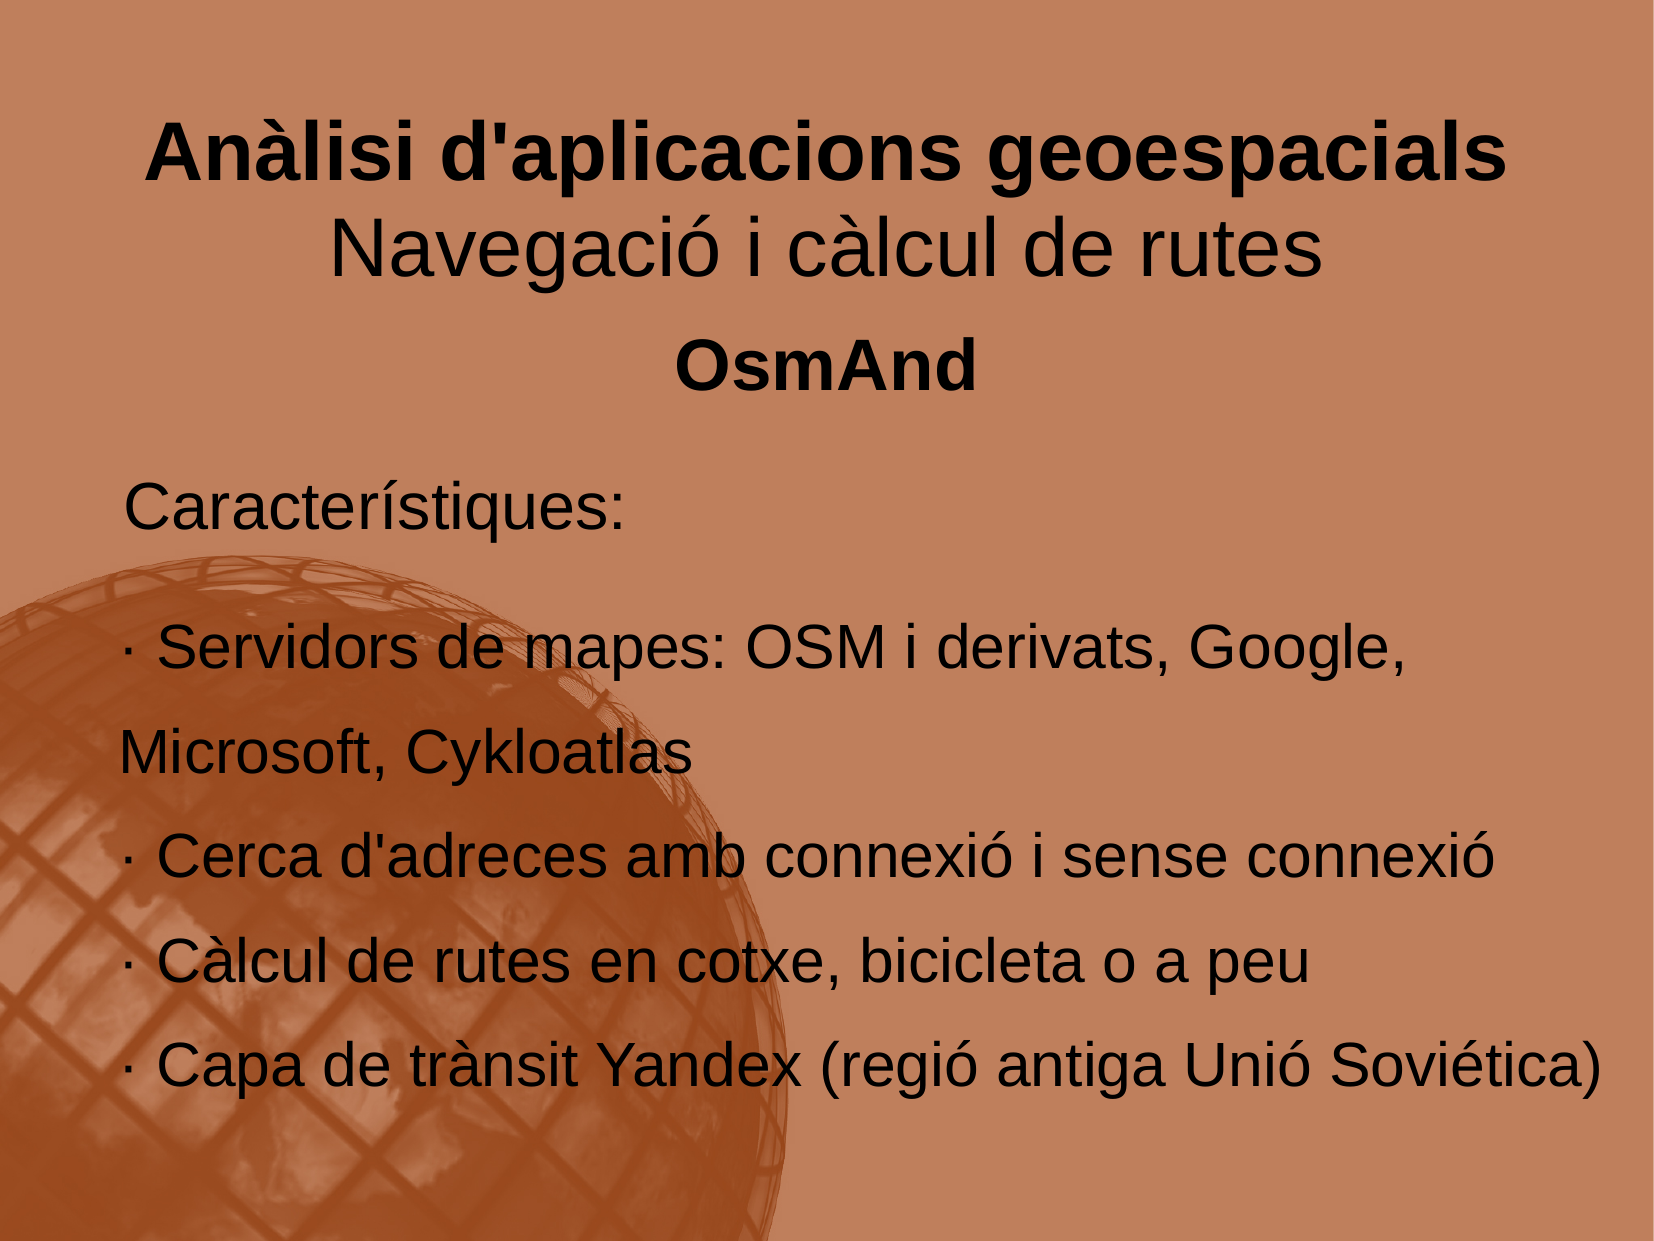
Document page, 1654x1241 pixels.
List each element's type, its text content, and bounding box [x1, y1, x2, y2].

picture [0, 0, 1654, 1241]
title OsmAnd [250, 313, 1403, 417]
title Característiques: [95, 468, 657, 544]
title Navegació i càlcul de rutes [310, 195, 1344, 299]
title · Servidors de mapes: OSM i derivats, Google, Microsoft, Cykloatlas · Cerca d'adreces amb connexió i sense connexió · Càlcul de rutes en cotxe, bicicleta o a peu · Capa de trànsit Yandex (regió antiga Unió Soviética) [118, 484, 1625, 1194]
title Anàlisi d'aplicacions geoespacials [82, 48, 1571, 256]
